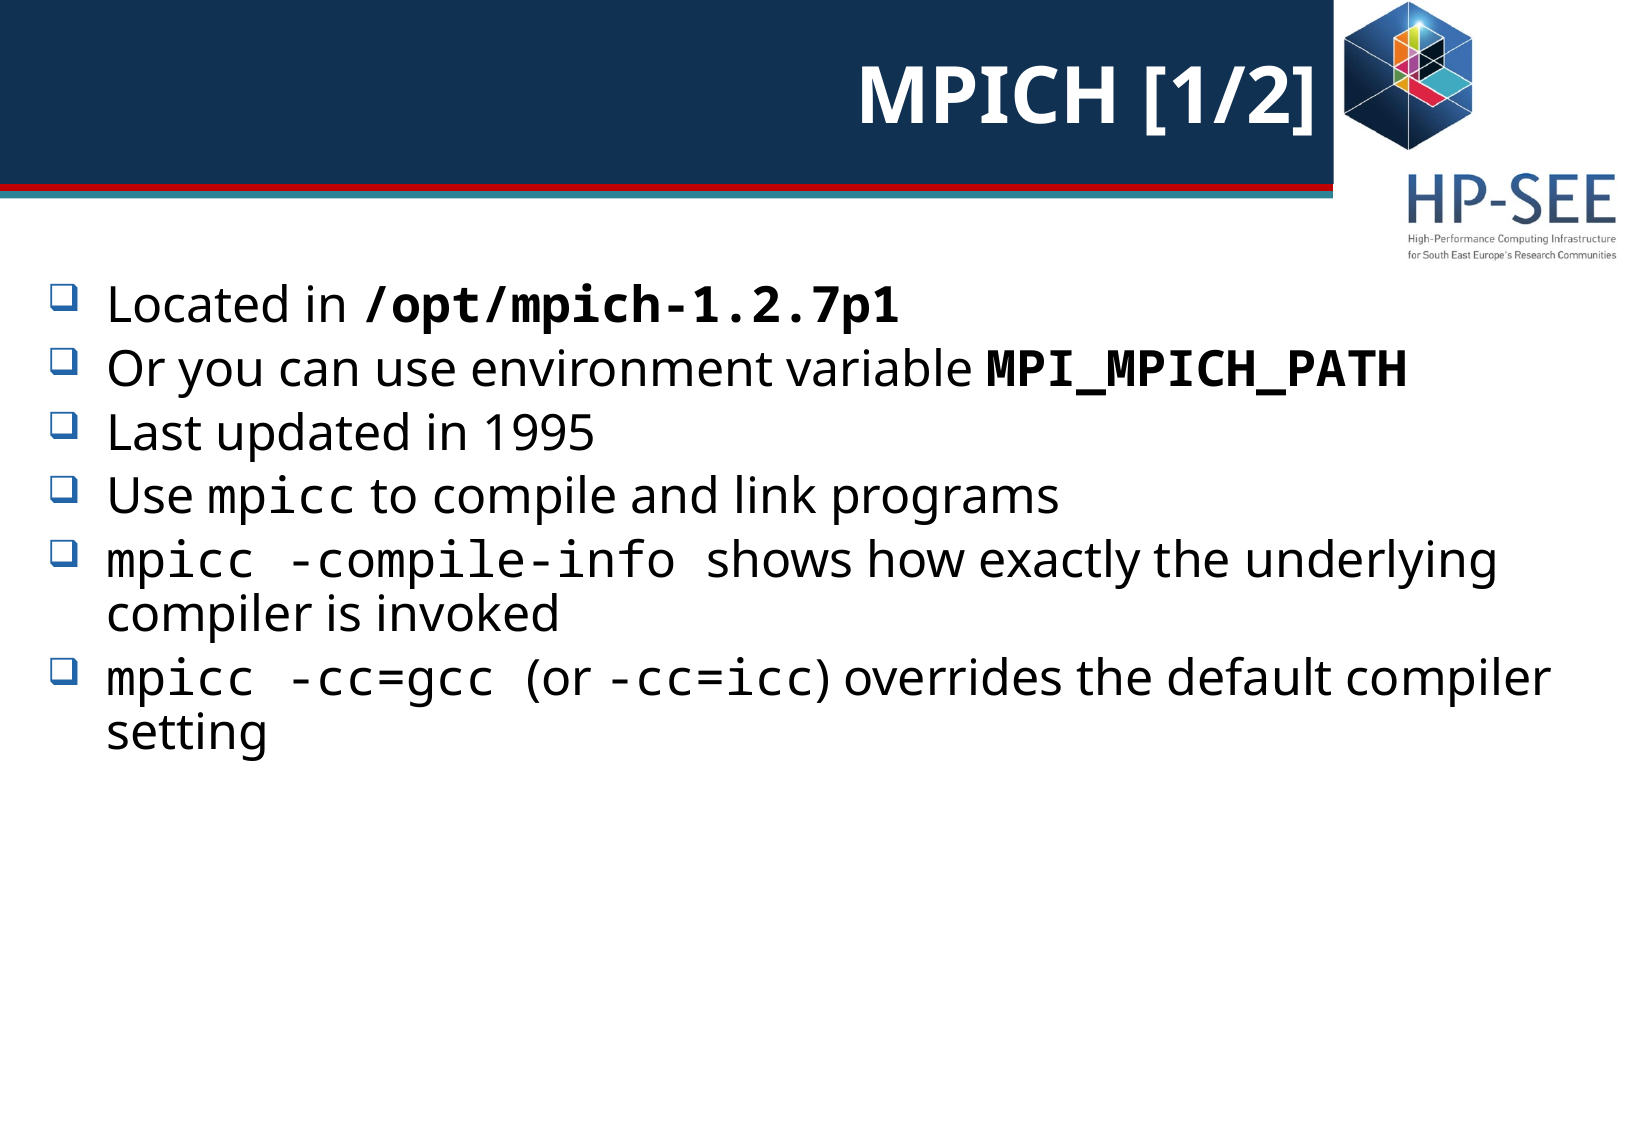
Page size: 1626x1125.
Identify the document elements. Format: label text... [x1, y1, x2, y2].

list Located in /opt/mpich-1.2.7p1 Or you can use environment variable MPI_MPICH_PATH Last updated in 1995 Use mpicc to compile and link programs mpicc -compile-info shows how exactly the underlying compiler is invoked mpicc -cc=gcc (or -cc=icc) overrides the default compiler setting [31, 271, 1593, 1079]
picture [1333, 0, 1625, 263]
title MPICH [1/2] [0, 0, 1334, 184]
